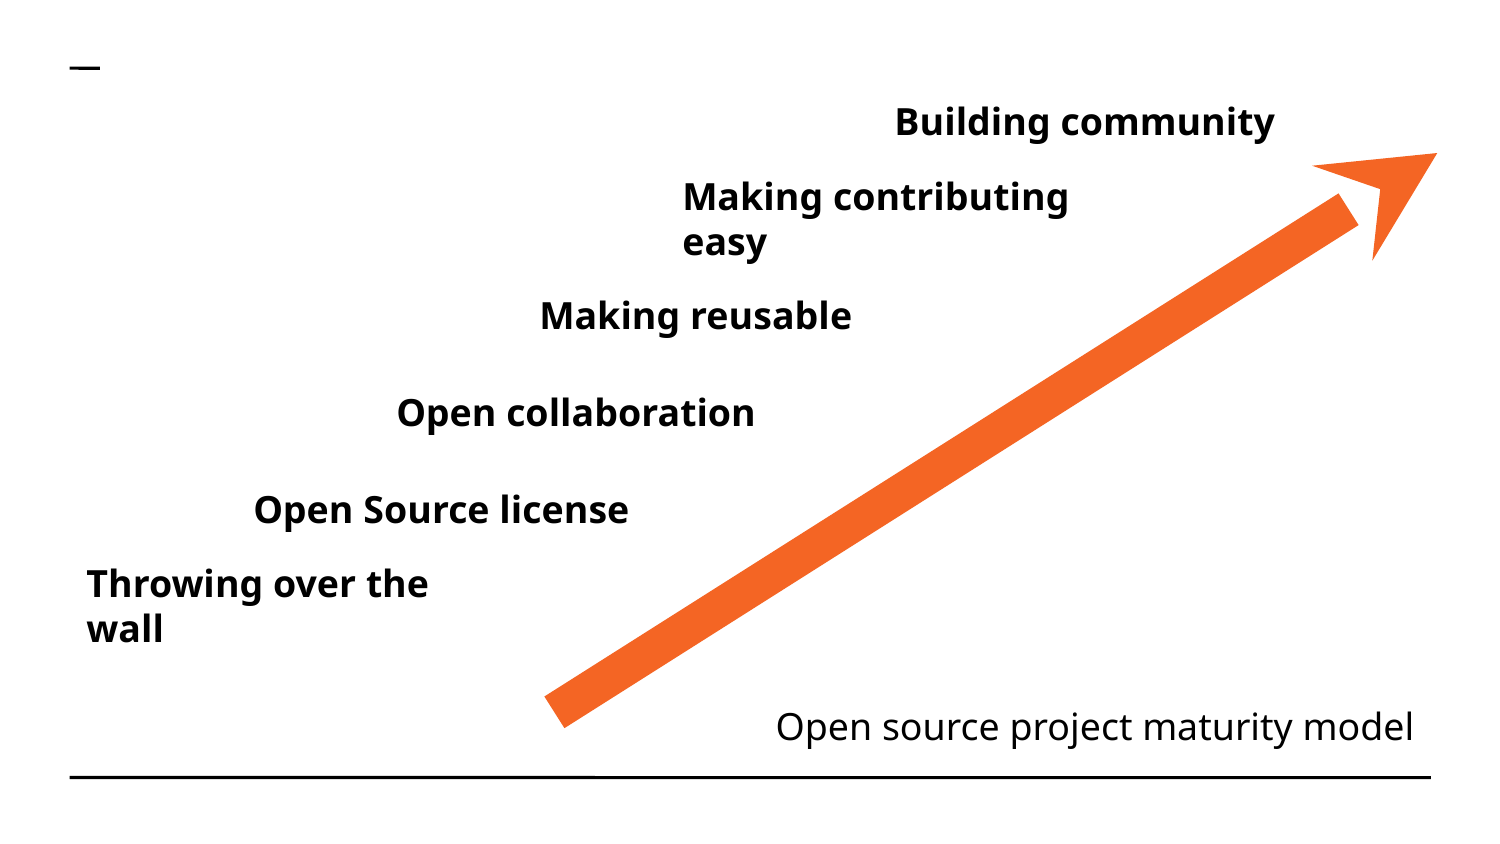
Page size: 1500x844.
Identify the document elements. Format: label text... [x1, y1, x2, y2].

list Open Source license [238, 475, 652, 541]
list Making contributing easy [667, 185, 1150, 250]
list Building community [879, 88, 1331, 153]
list Throwing over the wall [71, 572, 509, 638]
list Making reusable [524, 282, 938, 347]
list Open collaboration [381, 379, 795, 444]
list Open source project maturity model [53, 693, 1430, 758]
